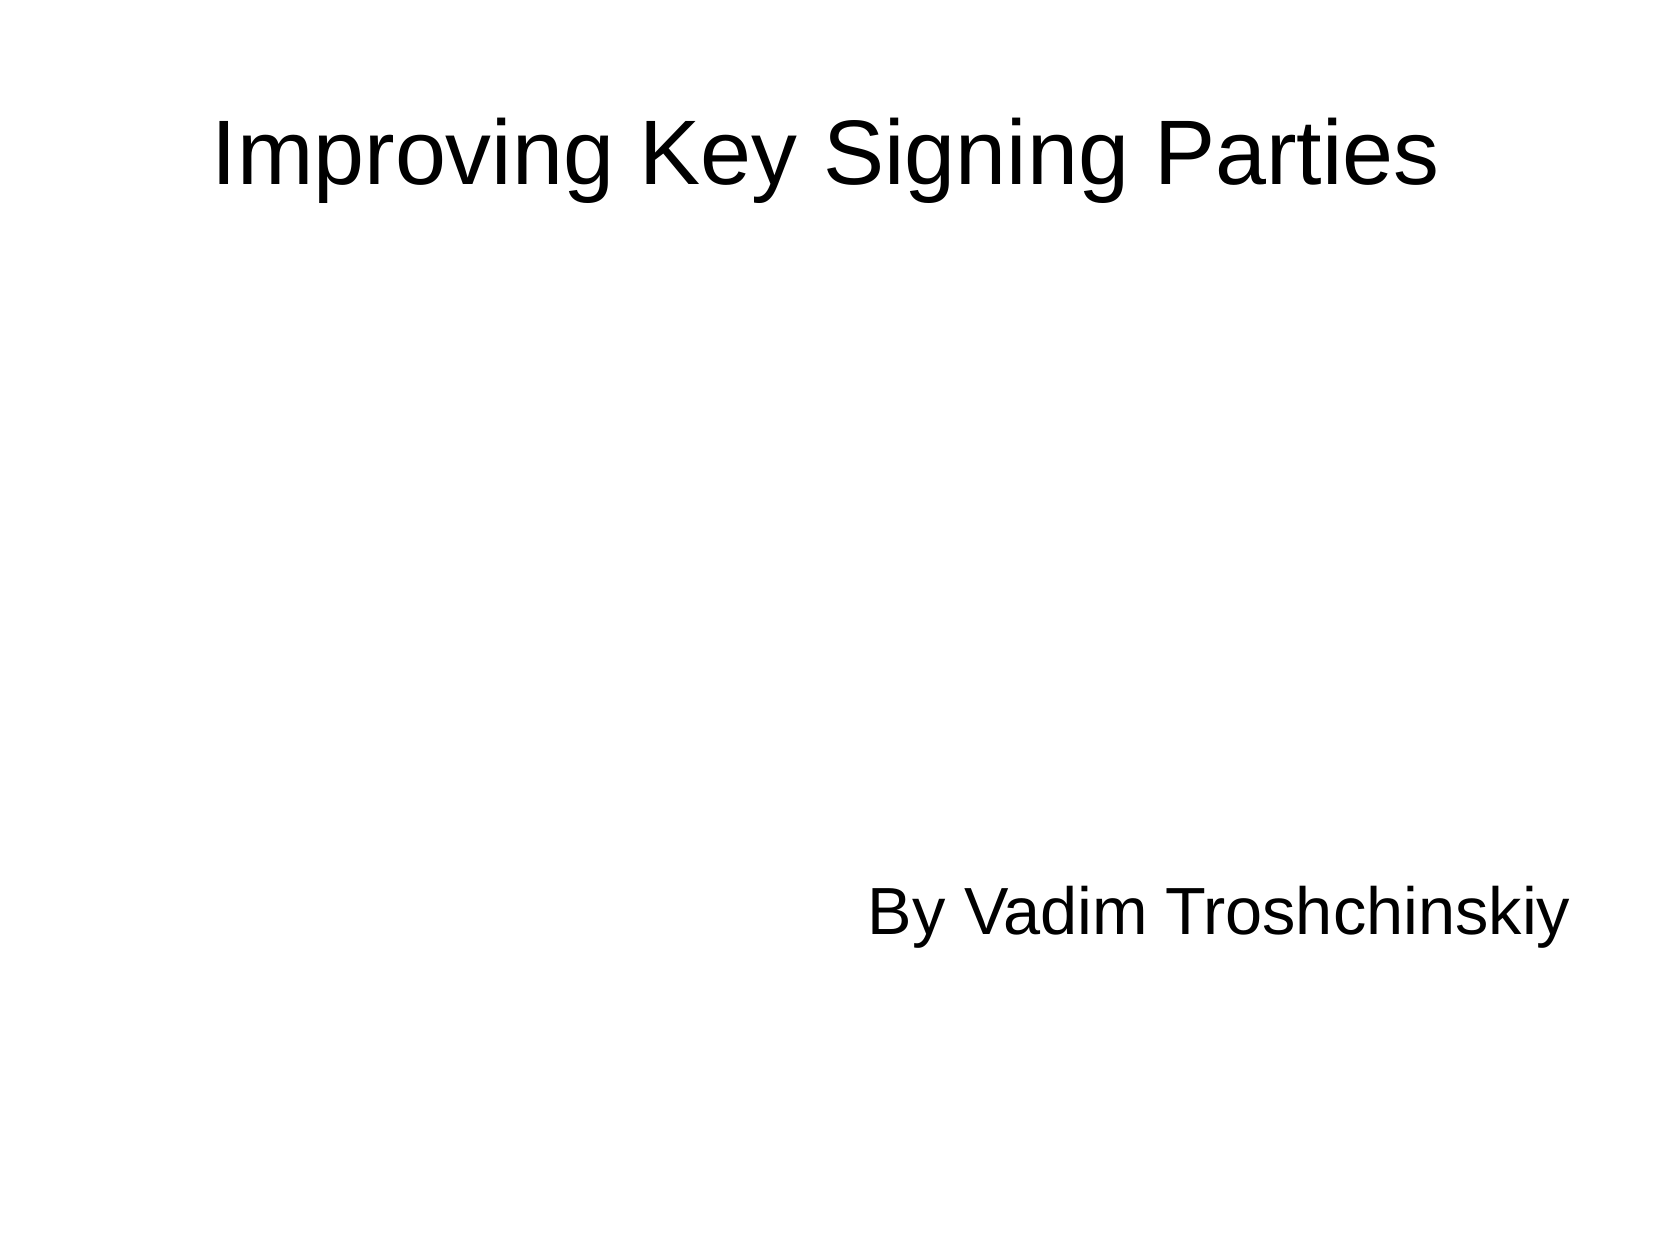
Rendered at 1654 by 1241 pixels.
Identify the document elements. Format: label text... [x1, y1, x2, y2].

title Improving Key Signing Parties [82, 49, 1571, 257]
subtitle By Vadim Troshchinskiy [82, 290, 1571, 1010]
